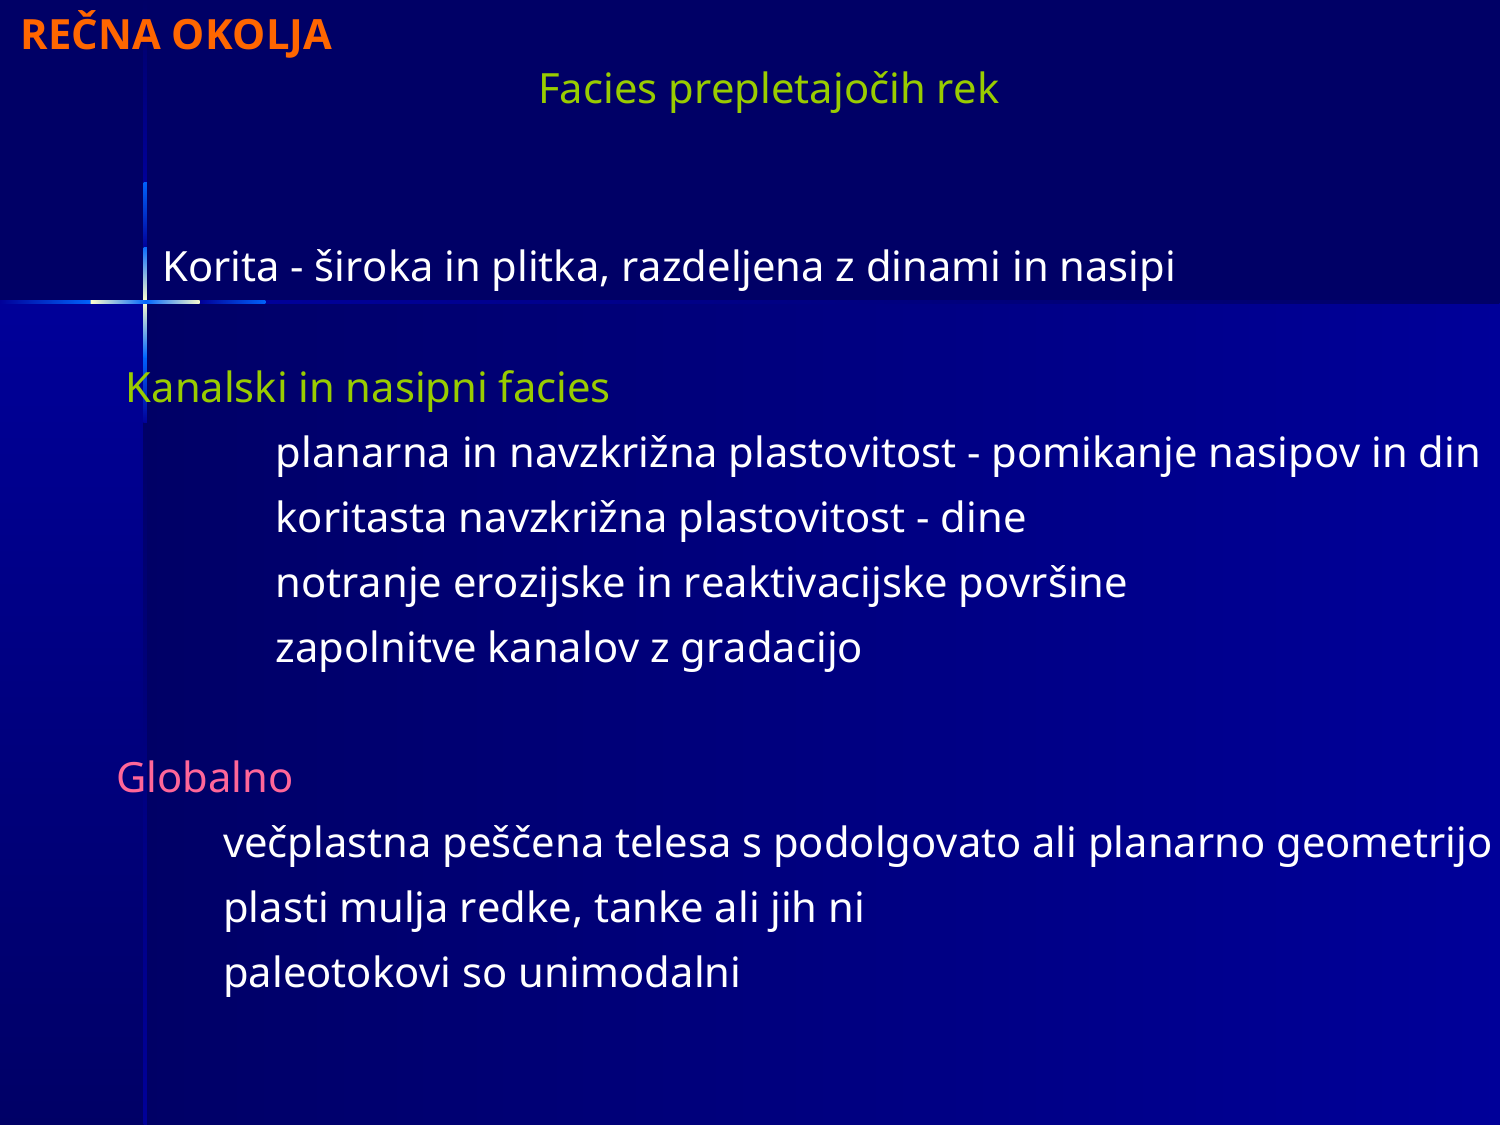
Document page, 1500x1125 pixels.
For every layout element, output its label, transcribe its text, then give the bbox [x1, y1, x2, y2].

text_box Korita - široka in plitka, razdeljena z dinami in nasipi [147, 231, 1500, 298]
text_box Kanalski in nasipni facies planarna in navzkrižna plastovitost - pomikanje nasipov in din koritasta navzkrižna plastovitost - dine notranje erozijske in reaktivacijske površine zapolnitve kanalov z gradacijo [111, 338, 1497, 679]
text_box Globalno večplastna peščena telesa s podolgovato ali planarno geometrijo plasti mulja redke, tanke ali jih ni paleotokovi so unimodalni [58, 727, 1500, 1004]
text_box REČNA OKOLJA [6, 0, 348, 66]
text_box Facies prepletajočih rek [523, 54, 1015, 121]
